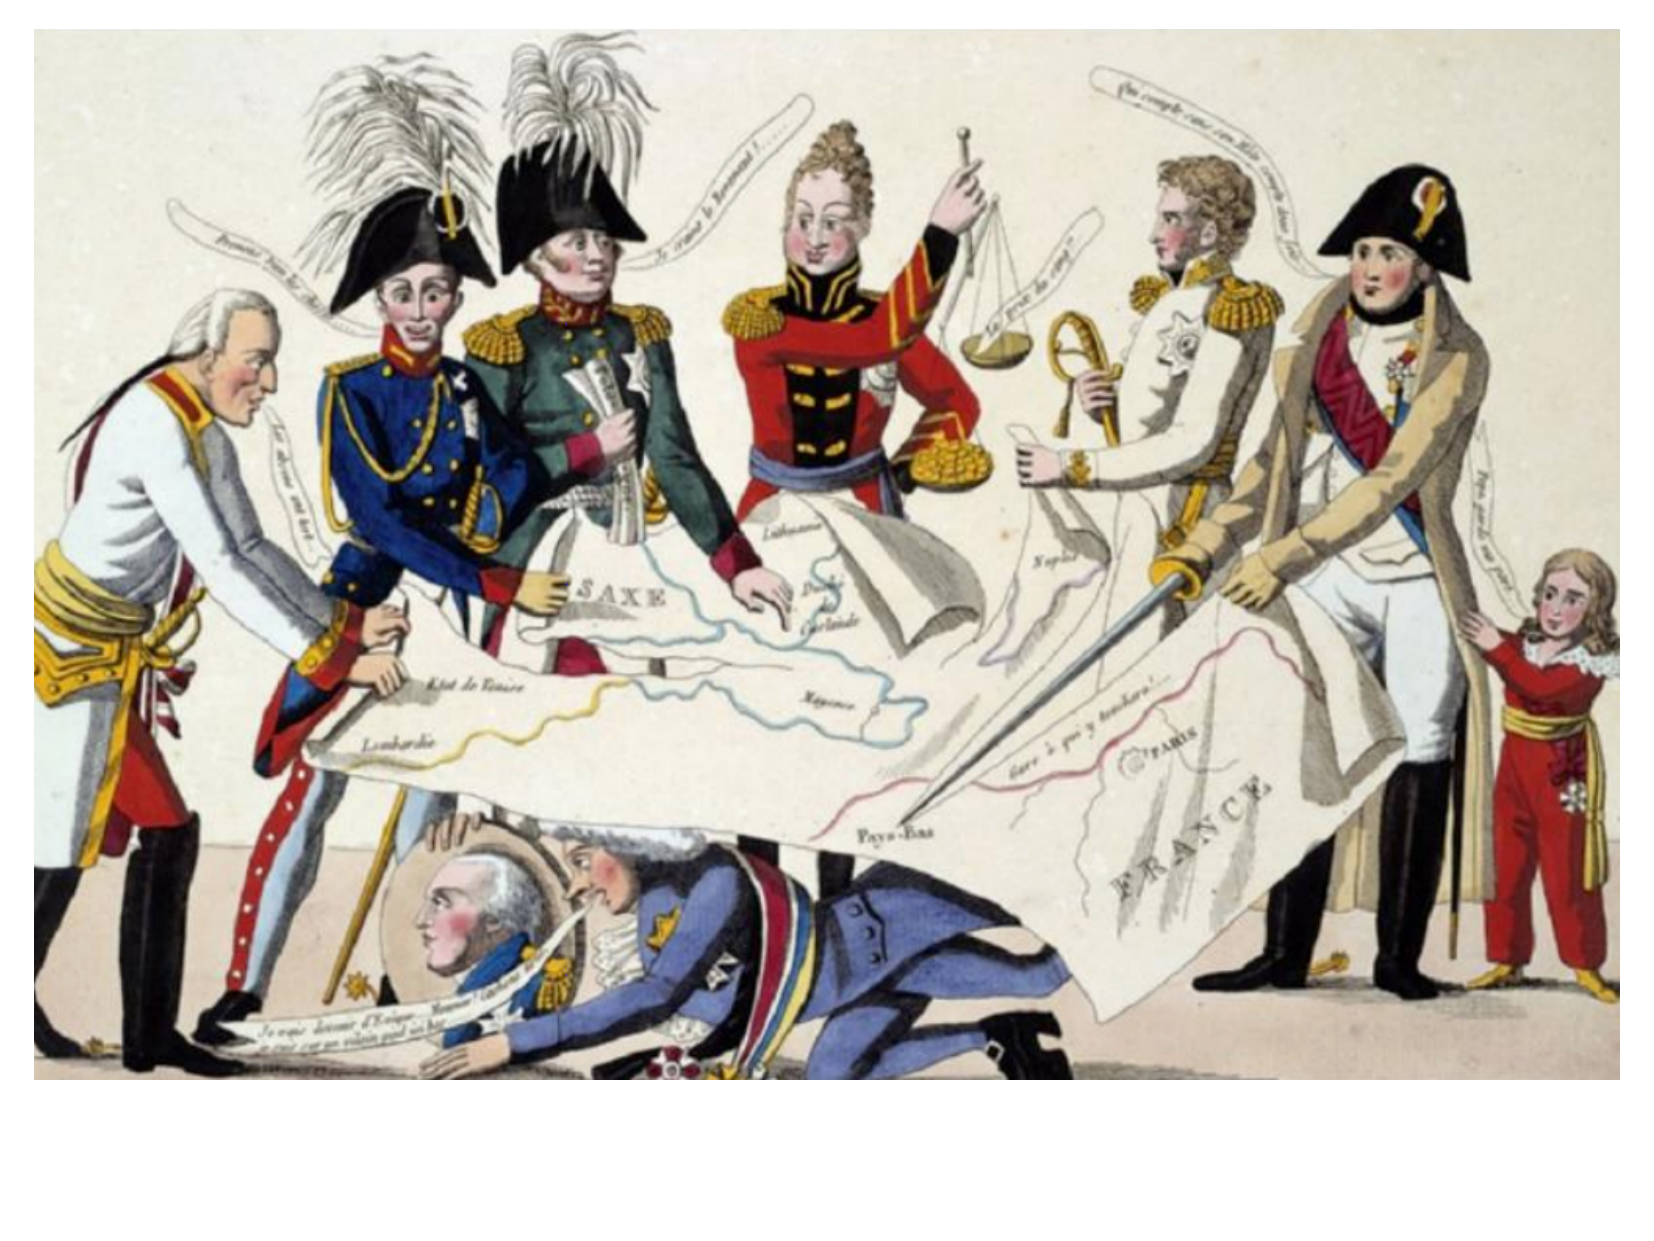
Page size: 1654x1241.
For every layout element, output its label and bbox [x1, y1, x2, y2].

picture [34, 29, 1620, 1080]
